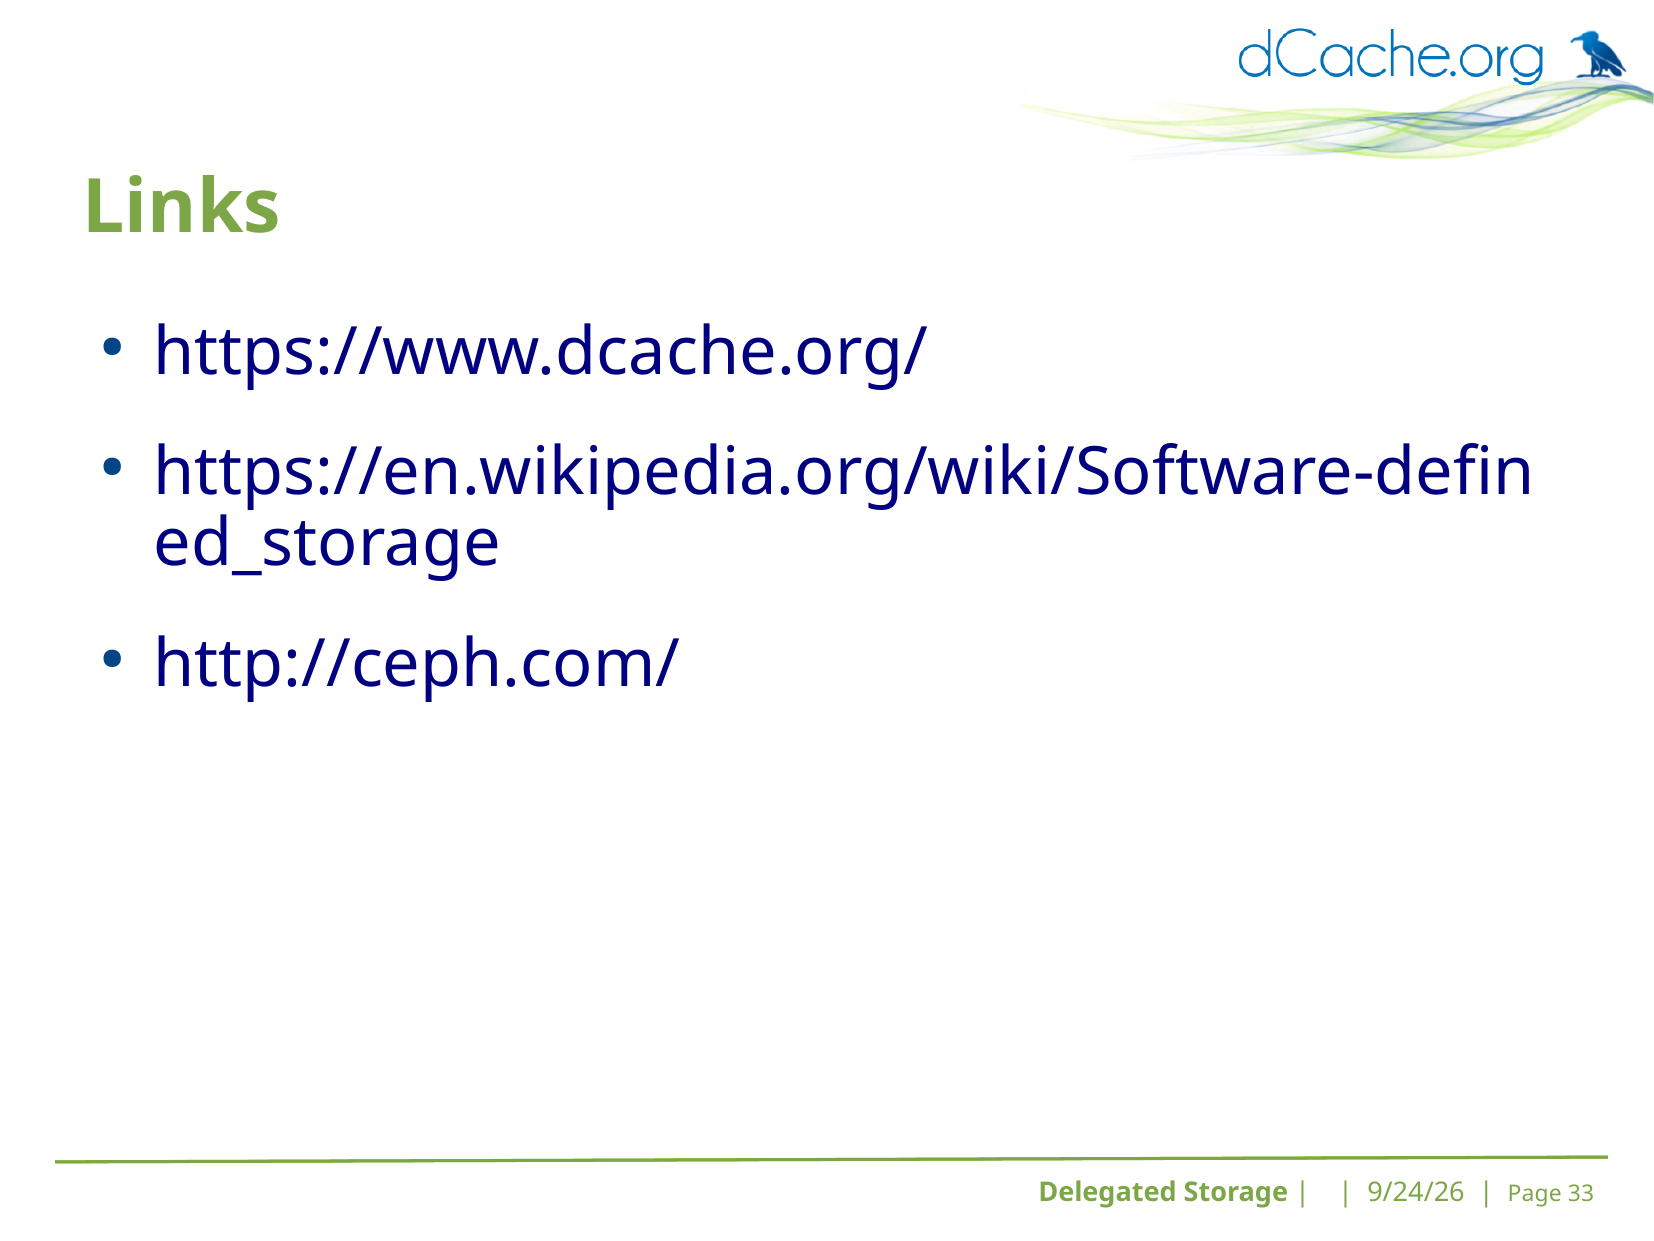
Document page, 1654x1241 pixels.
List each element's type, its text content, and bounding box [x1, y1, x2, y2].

title Links [82, 155, 1605, 252]
picture [956, 16, 1654, 169]
list https://www.dcache.org/ https://en.wikipedia.org/wiki/Software-defined_storage http://ceph.com/ [82, 302, 1571, 1023]
